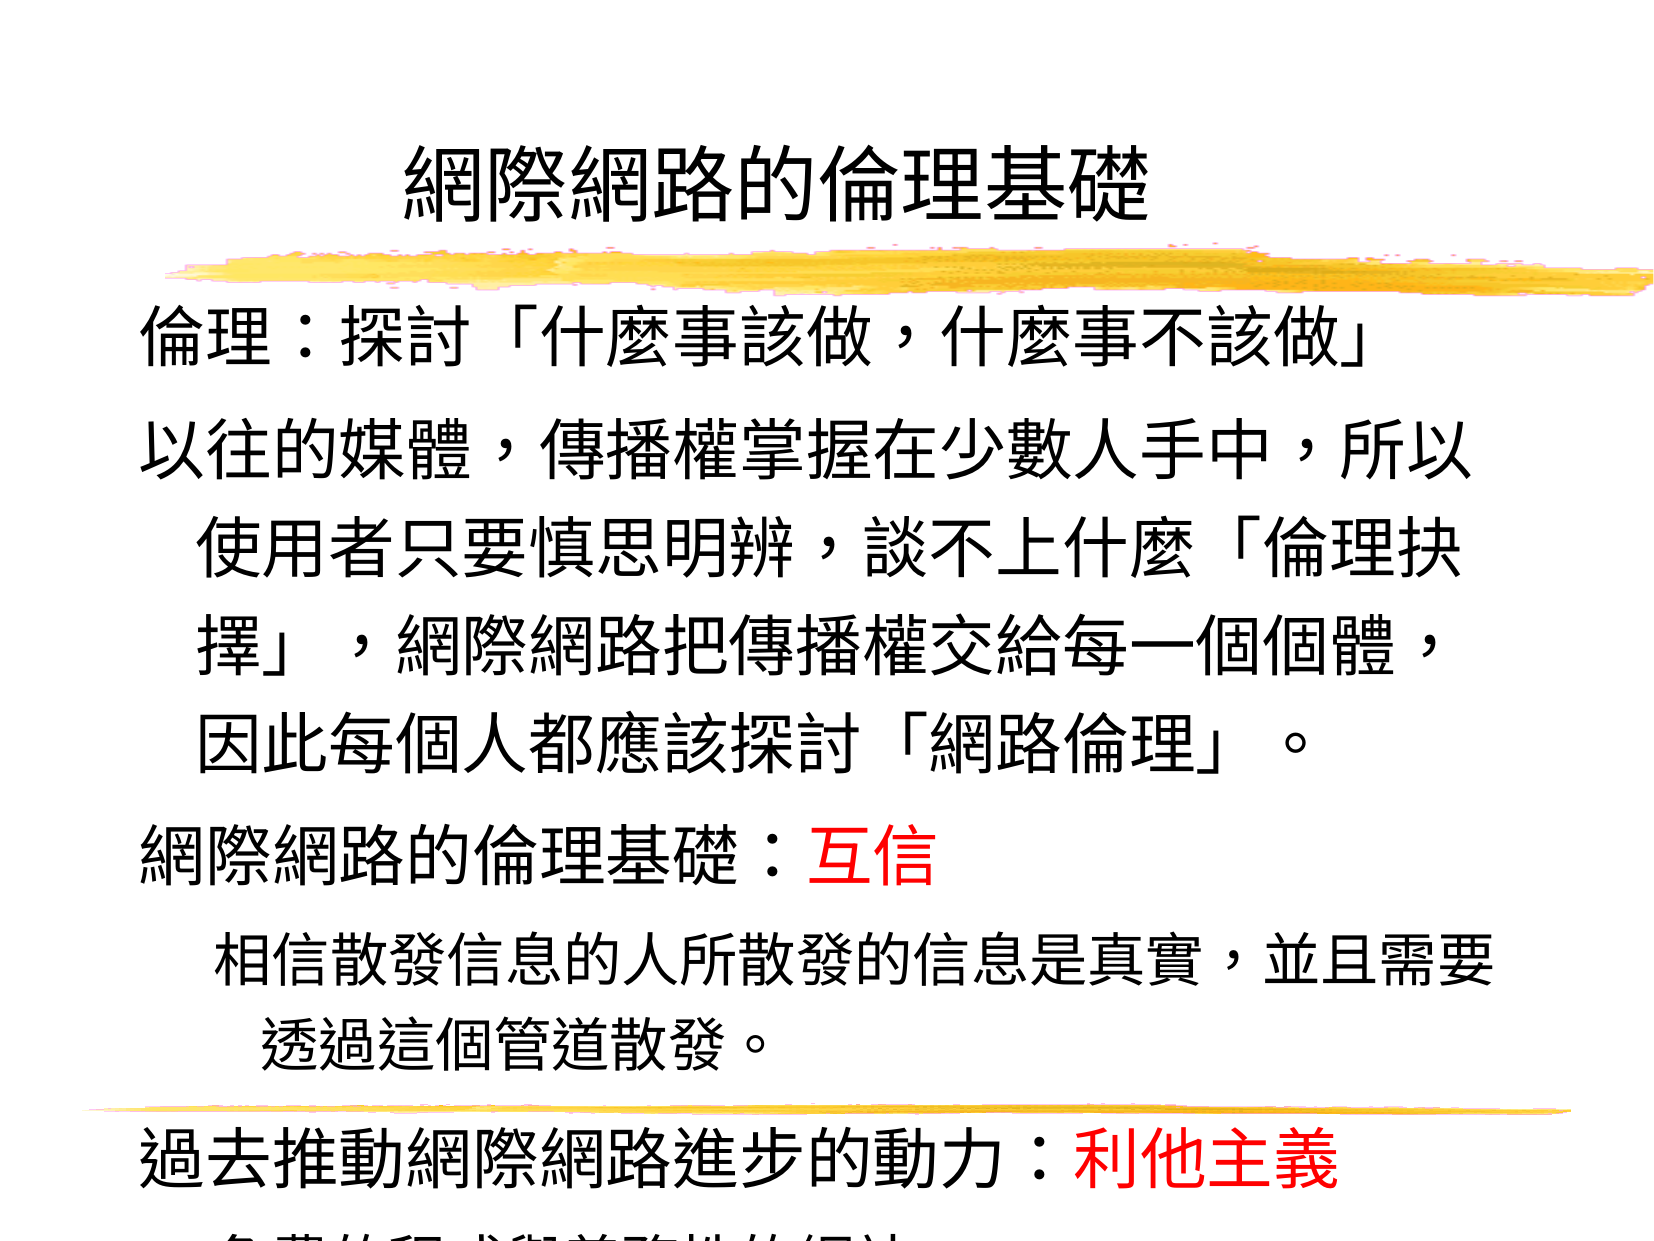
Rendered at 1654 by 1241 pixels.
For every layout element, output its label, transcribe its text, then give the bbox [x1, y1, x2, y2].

list 倫理：探討「什麼事該做，什麼事不該做」 以往的媒體，傳播權掌握在少數人手中，所以使用者只要慎思明辨，談不上什麼「倫理抉擇」，網際網路把傳播權交給每一個個體，因此每個人都應該探討「網路倫理」。 網際網路的倫理基礎：互信 相信散發信息的人所散發的信息是真實，並且需要透過這個管道散發。 過去推動網際網路進步的動力：利他主義 免費的程式與義務性的網站 [124, 275, 1530, 1103]
picture [82, 1102, 1571, 1117]
picture [165, 237, 1654, 308]
title 網際網路的倫理基礎 [73, 41, 1479, 249]
